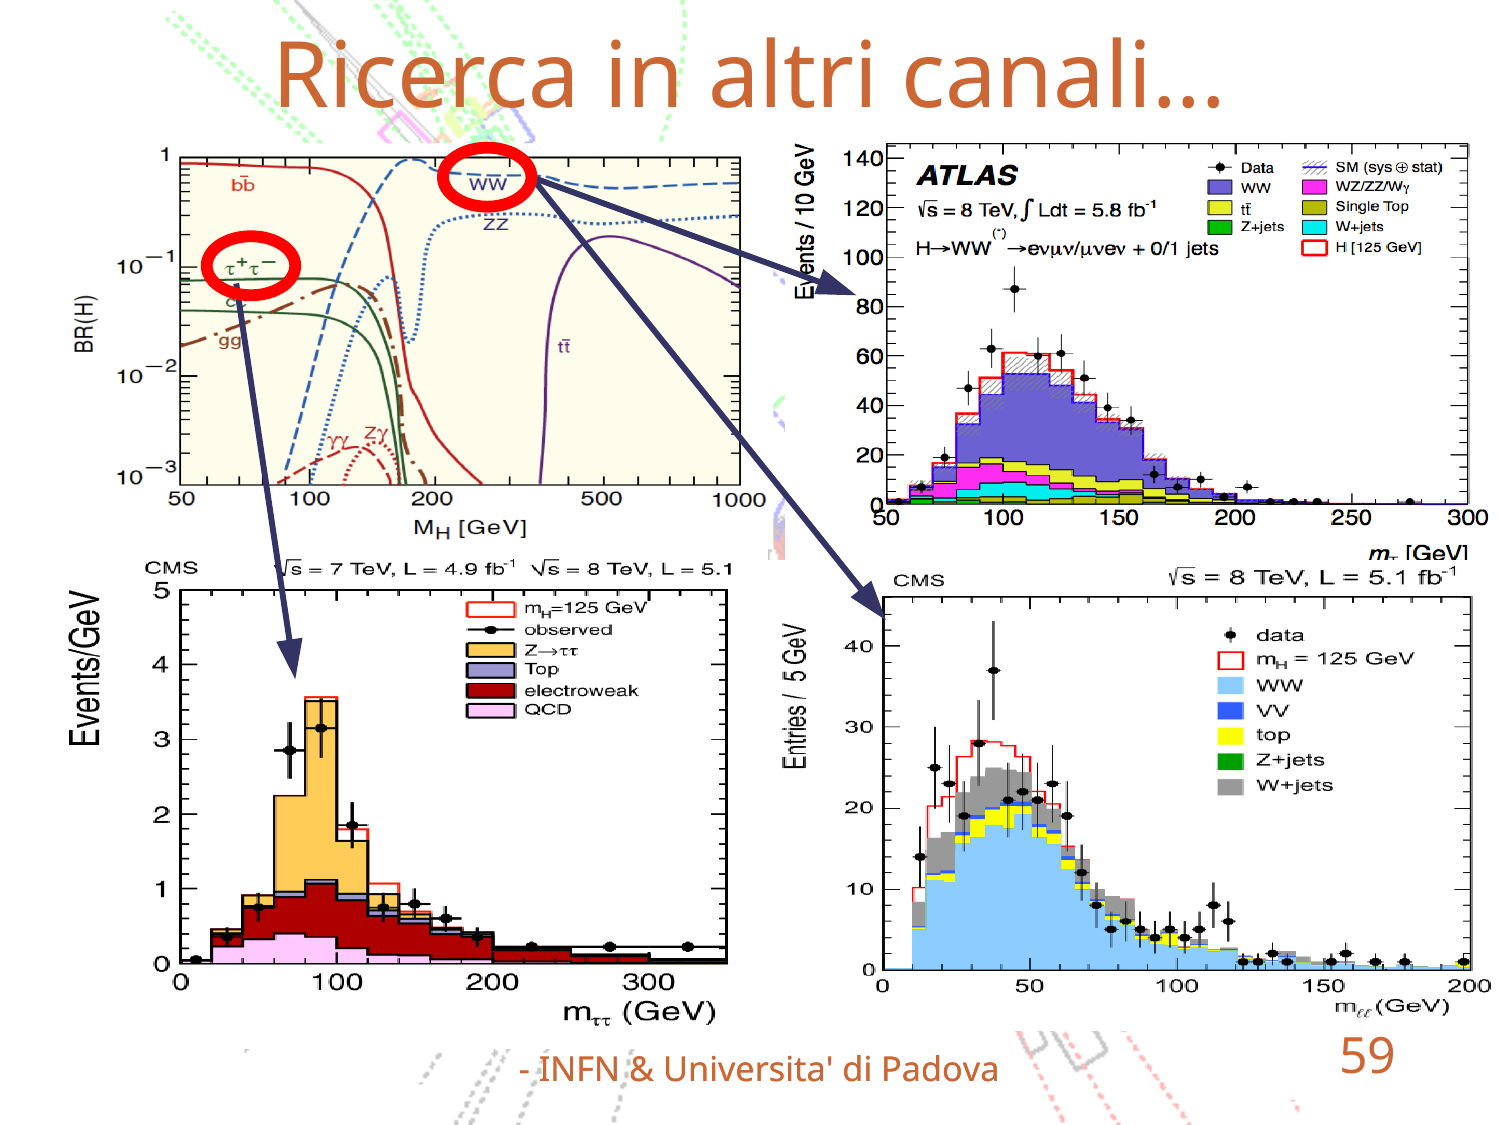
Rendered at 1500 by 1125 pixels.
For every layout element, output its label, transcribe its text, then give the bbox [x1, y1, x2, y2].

picture [0, 0, 1500, 1125]
title Ricerca in altri canali... [37, 3, 1463, 141]
